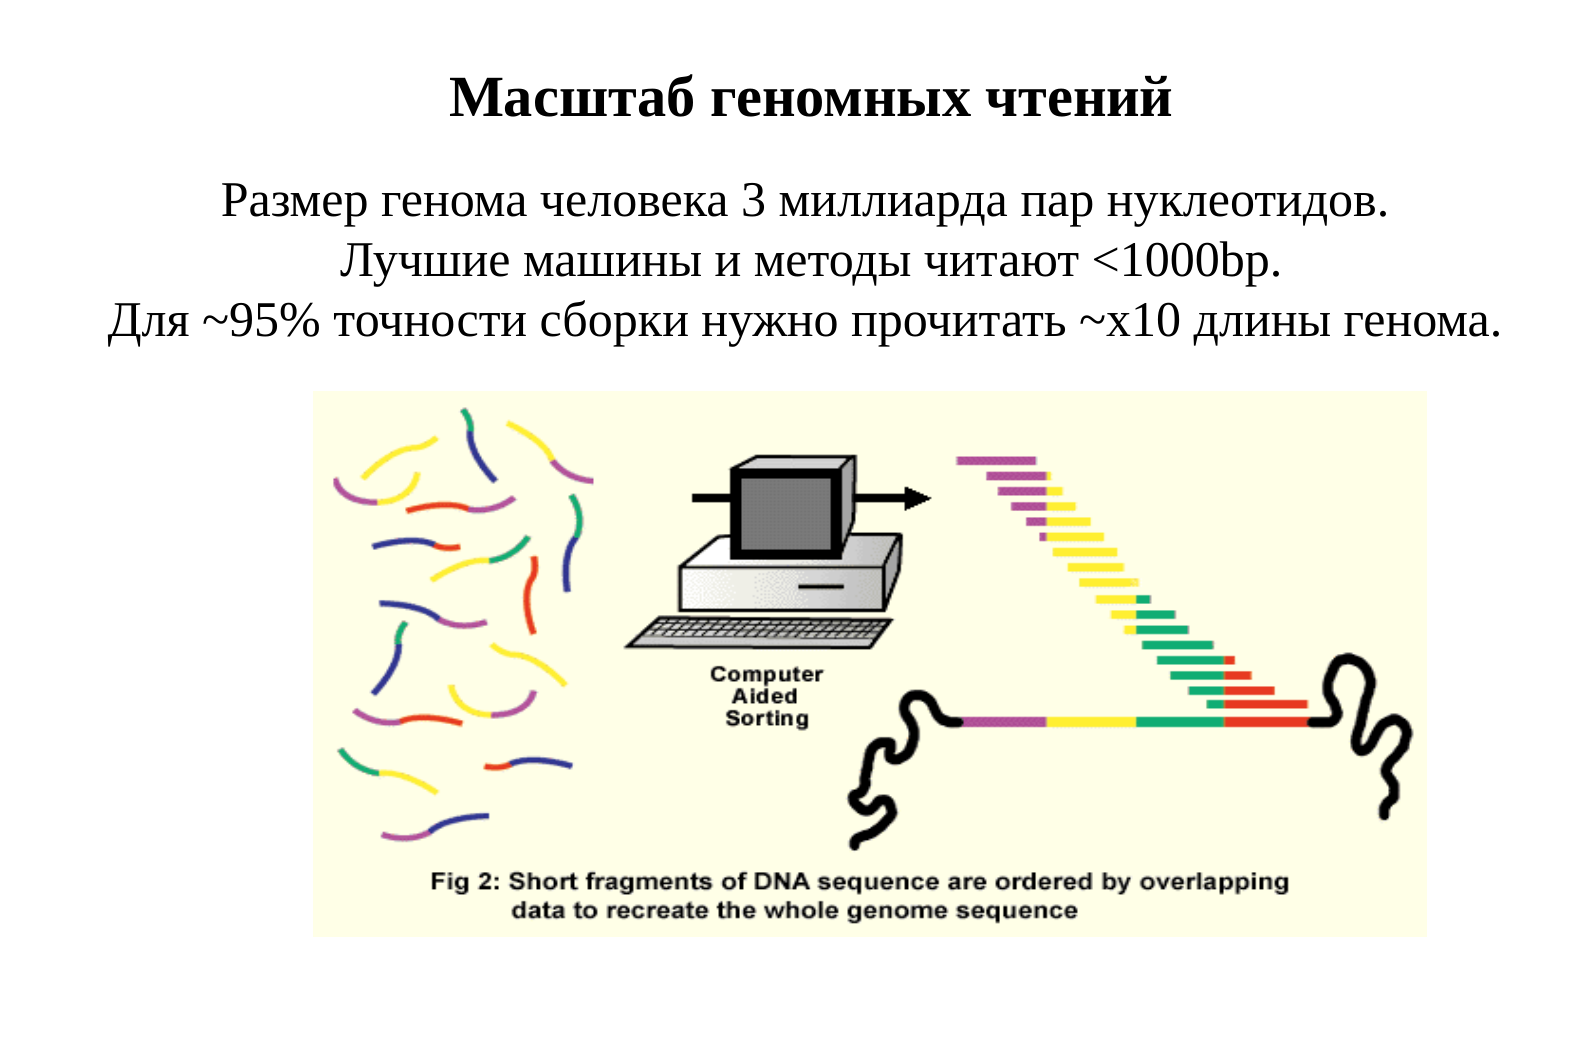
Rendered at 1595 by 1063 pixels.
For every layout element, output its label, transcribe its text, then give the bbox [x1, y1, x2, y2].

picture [313, 391, 1427, 937]
text_box Масштаб геномных чтений Размер генома человека 3 миллиарда пар нуклеотидов. Лучшие машины и методы читают <1000bp. Для ~95% точности сборки нужно прочитать ~x10 длины генома. [56, 50, 1566, 456]
